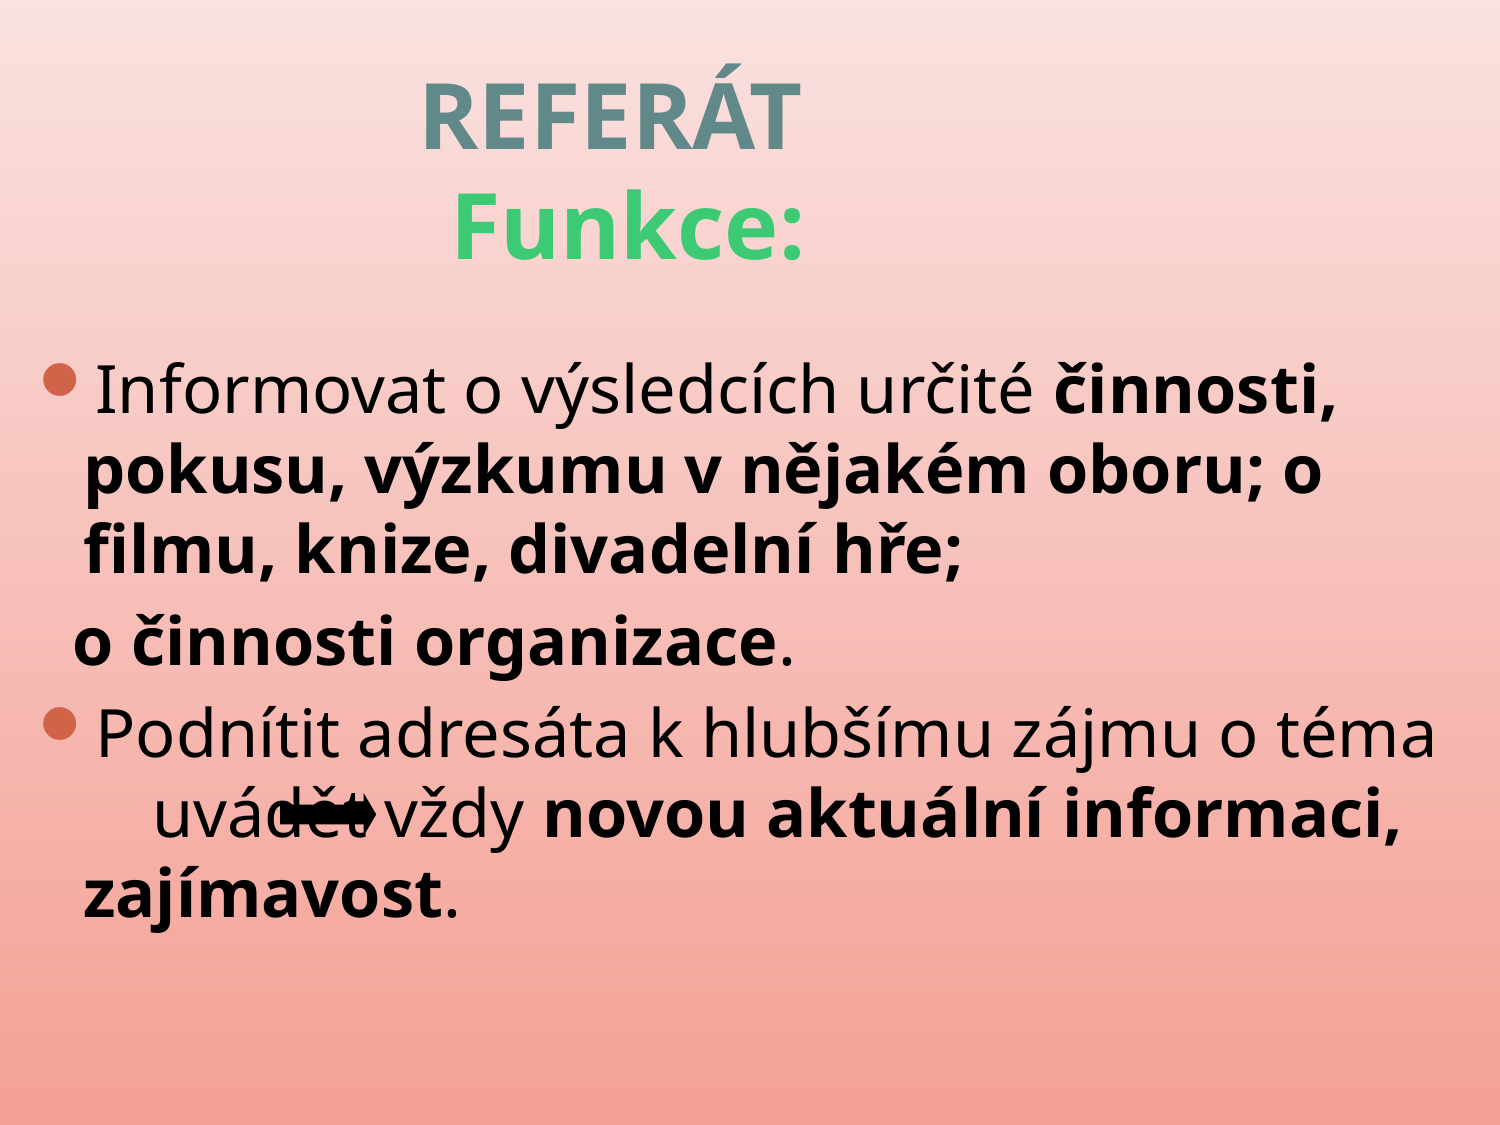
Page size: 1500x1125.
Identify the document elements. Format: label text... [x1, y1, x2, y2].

text_box [281, 796, 376, 833]
list Informovat o výsledcích určité činnosti, pokusu, výzkumu v nějakém oboru; o filmu, knize, divadelní hře; o činnosti organizace. Podnítit adresáta k hlubšímu zájmu o téma uvádět vždy novou aktuální informaci, zajímavost. [23, 339, 1477, 1031]
title REFERÁT Funkce: [150, 45, 1426, 293]
